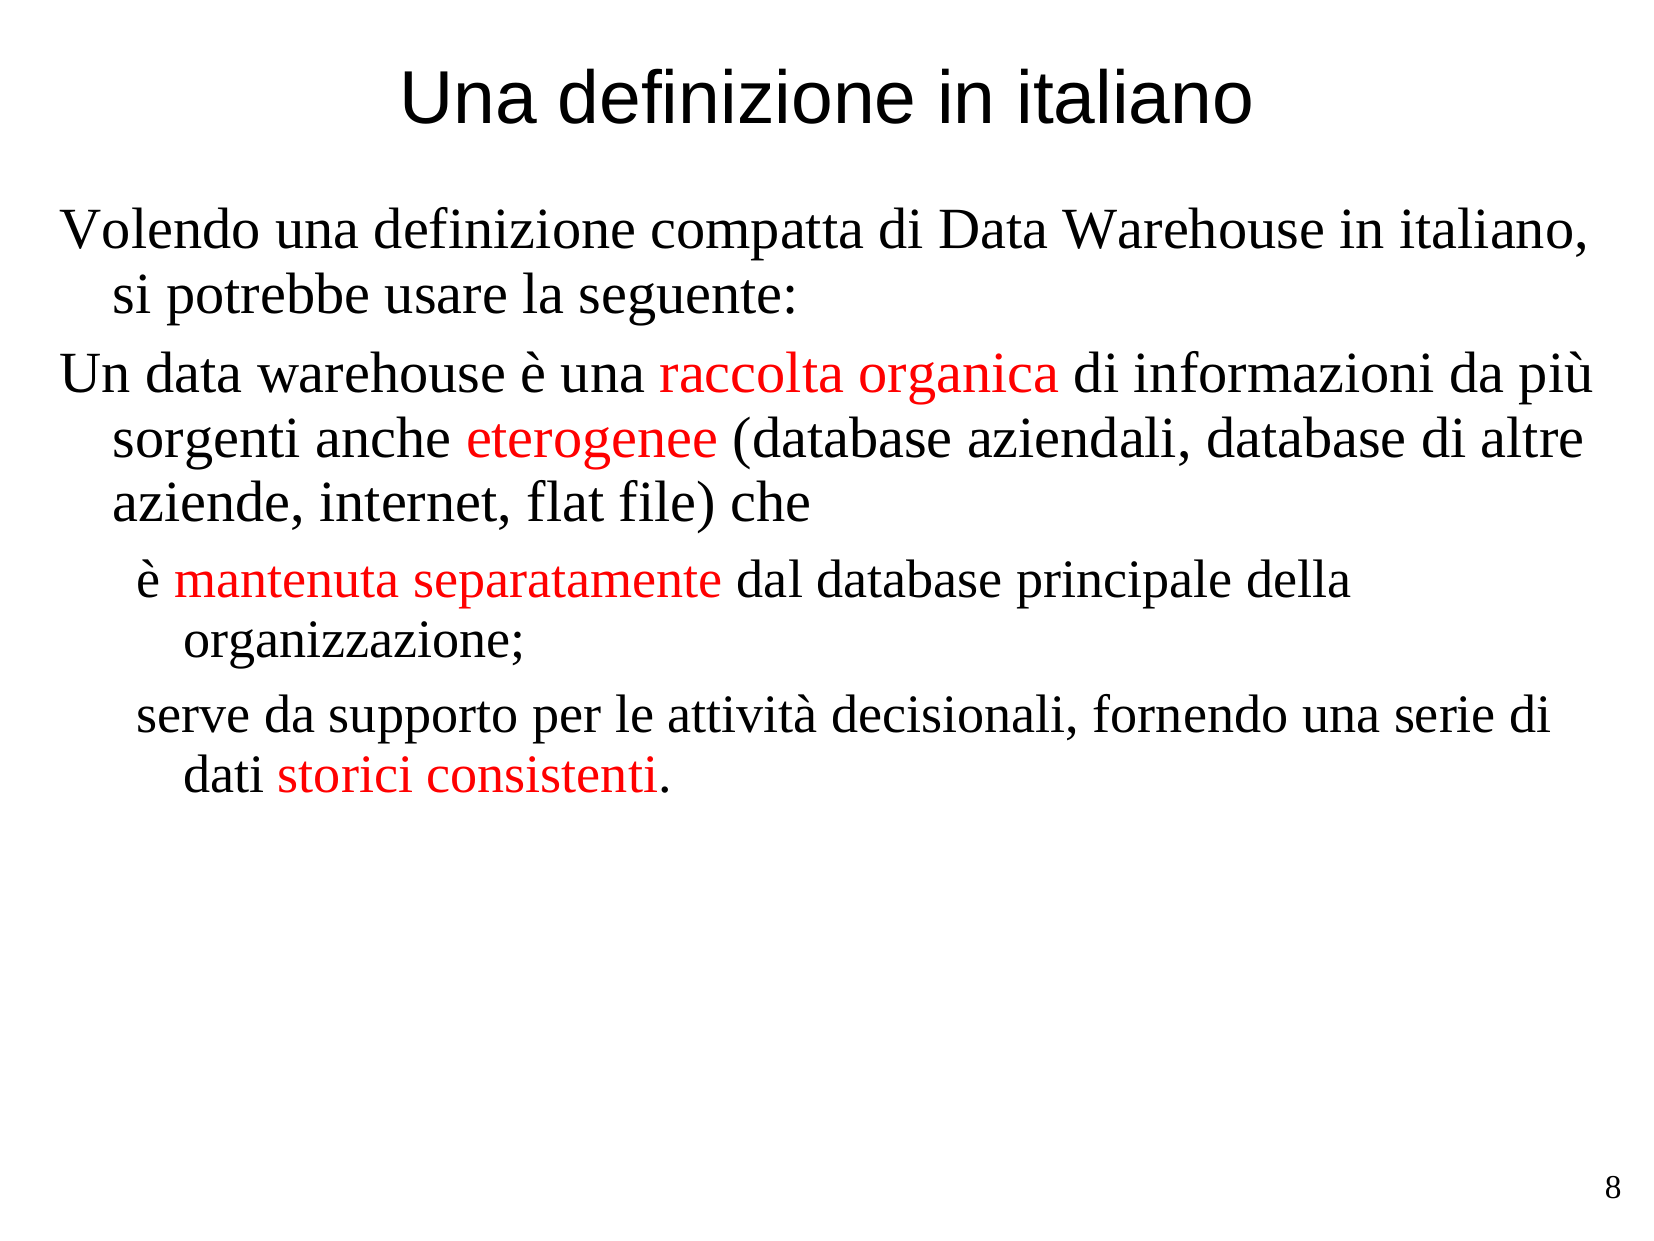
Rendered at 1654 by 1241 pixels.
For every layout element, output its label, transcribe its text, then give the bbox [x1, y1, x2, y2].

title Una definizione in italiano [37, 30, 1617, 166]
list Volendo una definizione compatta di Data Warehouse in italiano, si potrebbe usare la seguente: Un data warehouse è una raccolta organica di informazioni da più sorgenti anche eterogenee (database aziendali, database di altre aziende, internet, flat file) che è mantenuta separatamente dal database principale della organizzazione; serve da supporto per le attività decisionali, fornendo una serie di dati storici consistenti. [42, 196, 1612, 1187]
